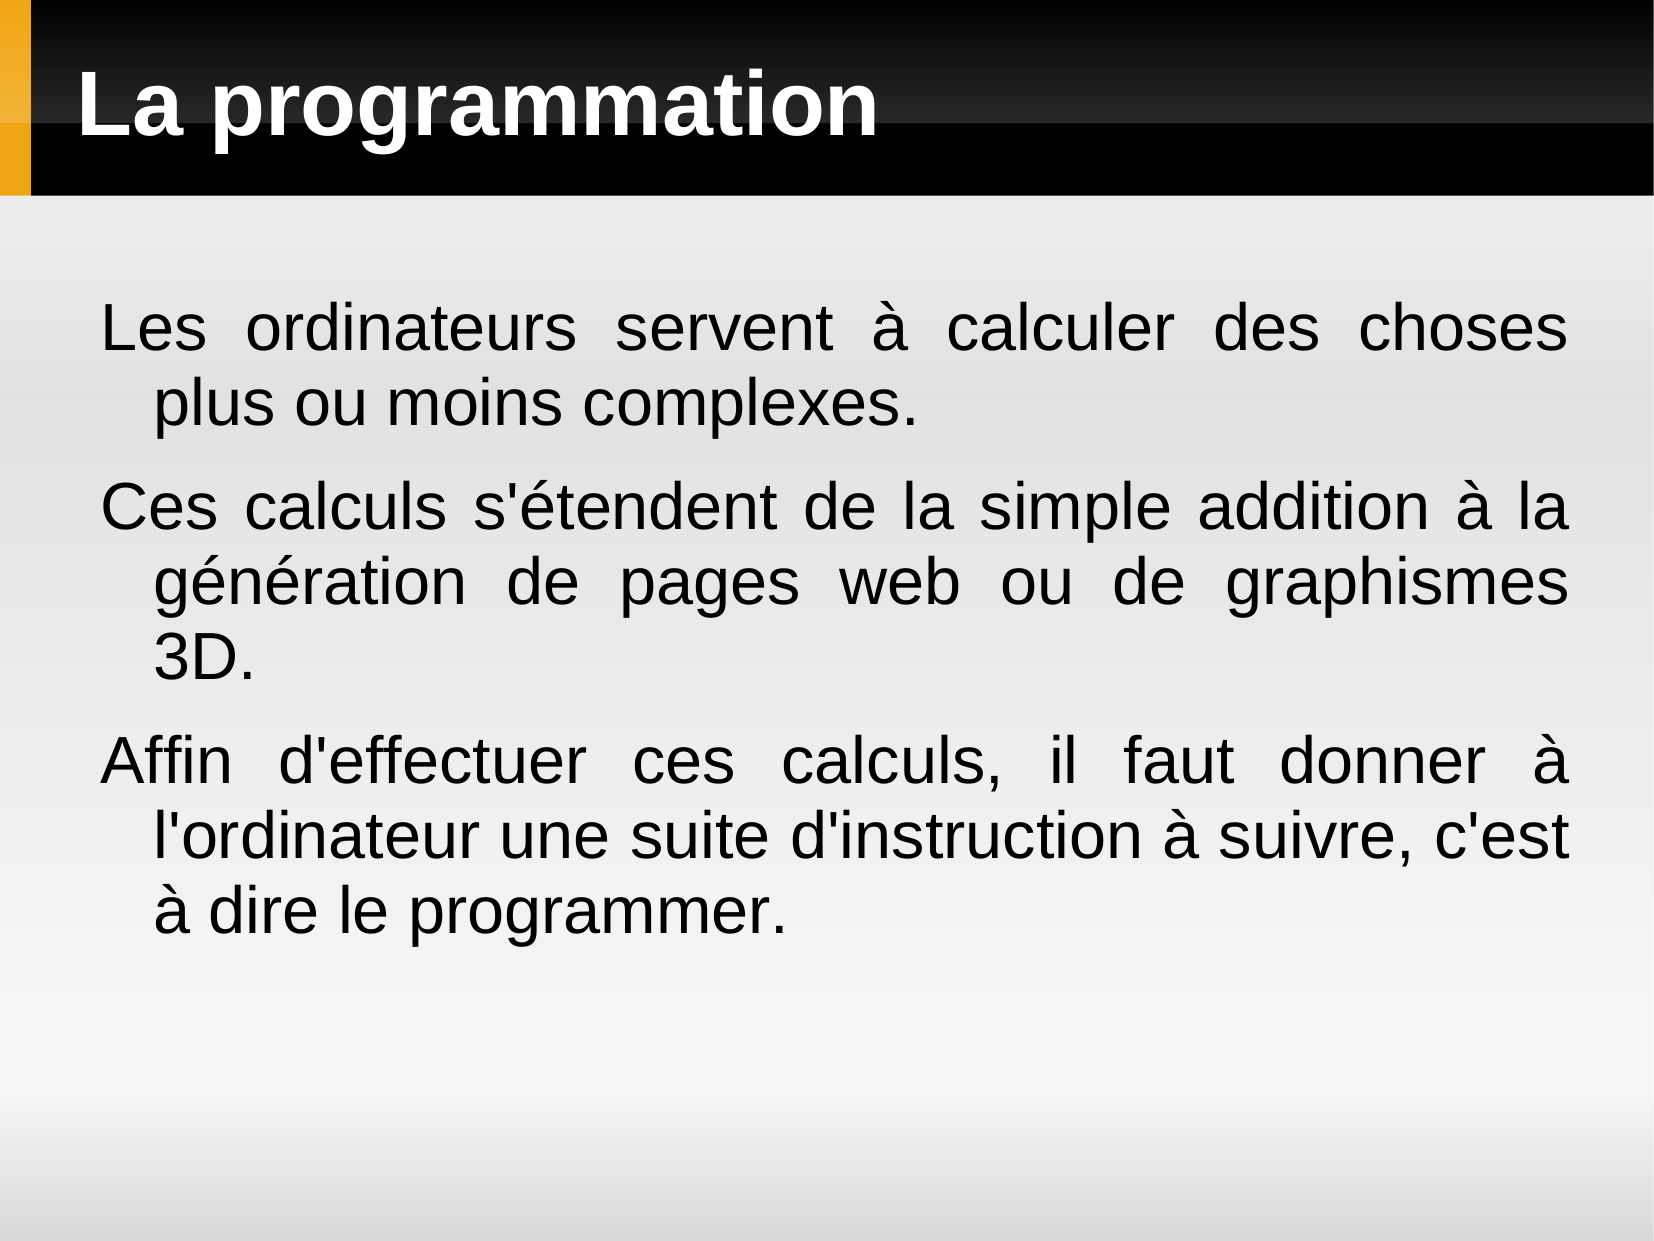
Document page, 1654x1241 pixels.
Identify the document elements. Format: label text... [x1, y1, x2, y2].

title La programmation [76, 7, 1565, 200]
picture [0, 0, 1654, 1241]
list Les ordinateurs servent à calculer des choses plus ou moins complexes. Ces calculs s'étendent de la simple addition à la génération de pages web ou de graphismes 3D. Affin d'effectuer ces calculs, il faut donner à l'ordinateur une suite d'instruction à suivre, c'est à dire le programmer. [82, 290, 1571, 1094]
